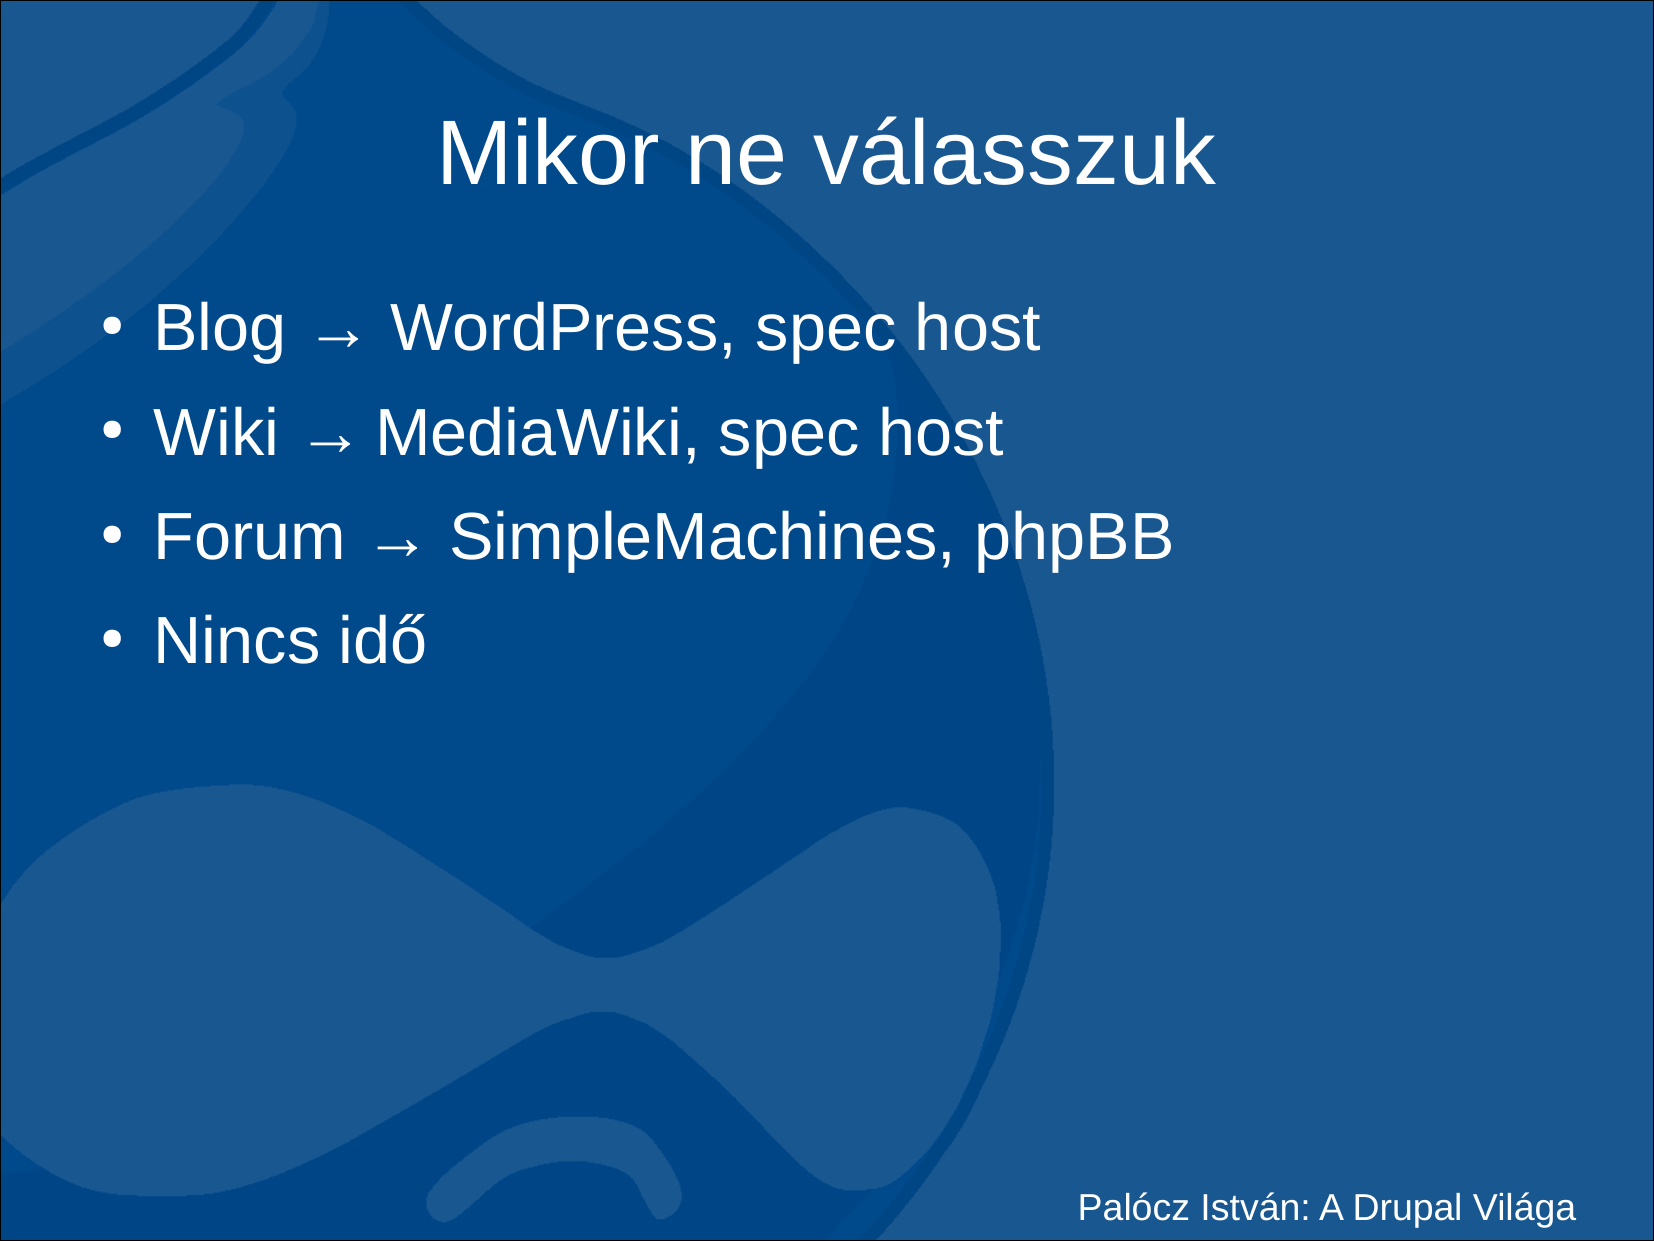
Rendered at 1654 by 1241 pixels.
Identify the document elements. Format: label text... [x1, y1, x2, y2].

title Mikor ne válasszuk [82, 56, 1571, 250]
list Blog → WordPress, spec host Wiki → MediaWiki, spec host Forum → SimpleMachines, phpBB Nincs idő [82, 290, 1571, 1109]
